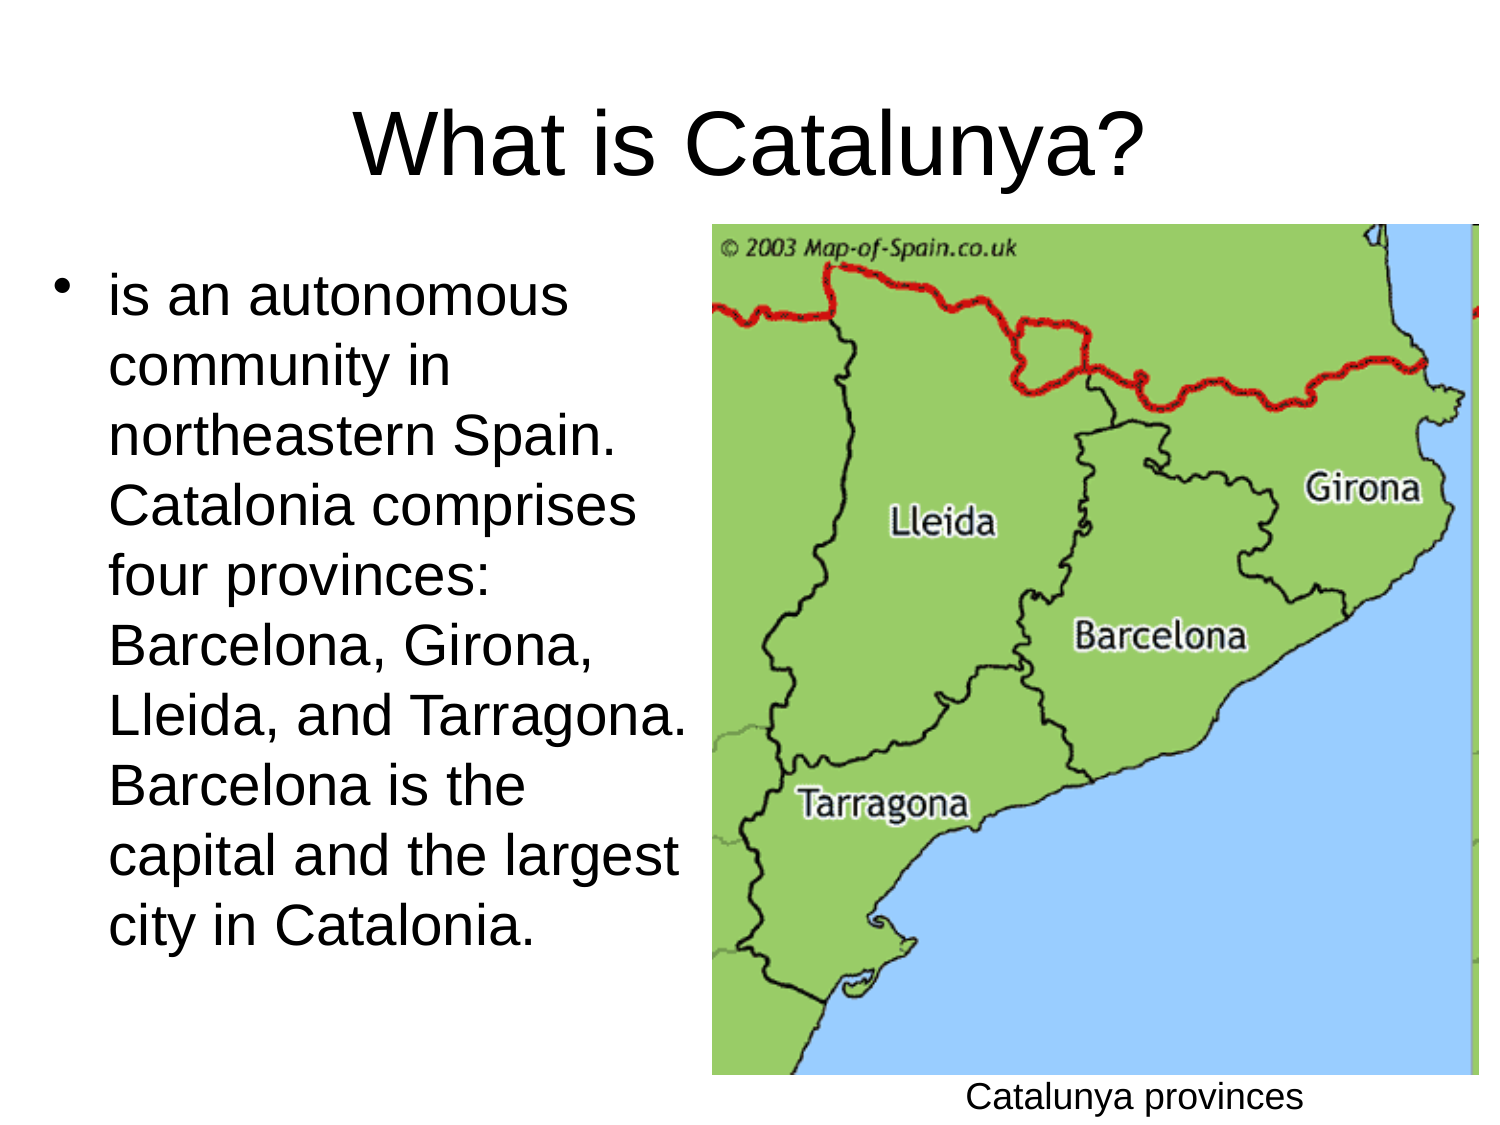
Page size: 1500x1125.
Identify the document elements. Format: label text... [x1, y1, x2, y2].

picture [712, 224, 1479, 1075]
title What is Catalunya? [75, 45, 1425, 233]
text_box Catalunya provinces [950, 1064, 1320, 1125]
list is an autonomous community in northeastern Spain. Catalonia comprises four provinces: Barcelona, Girona, Lleida, and Tarragona. Barcelona is the capital and the largest city in Catalonia. [37, 249, 725, 1100]
